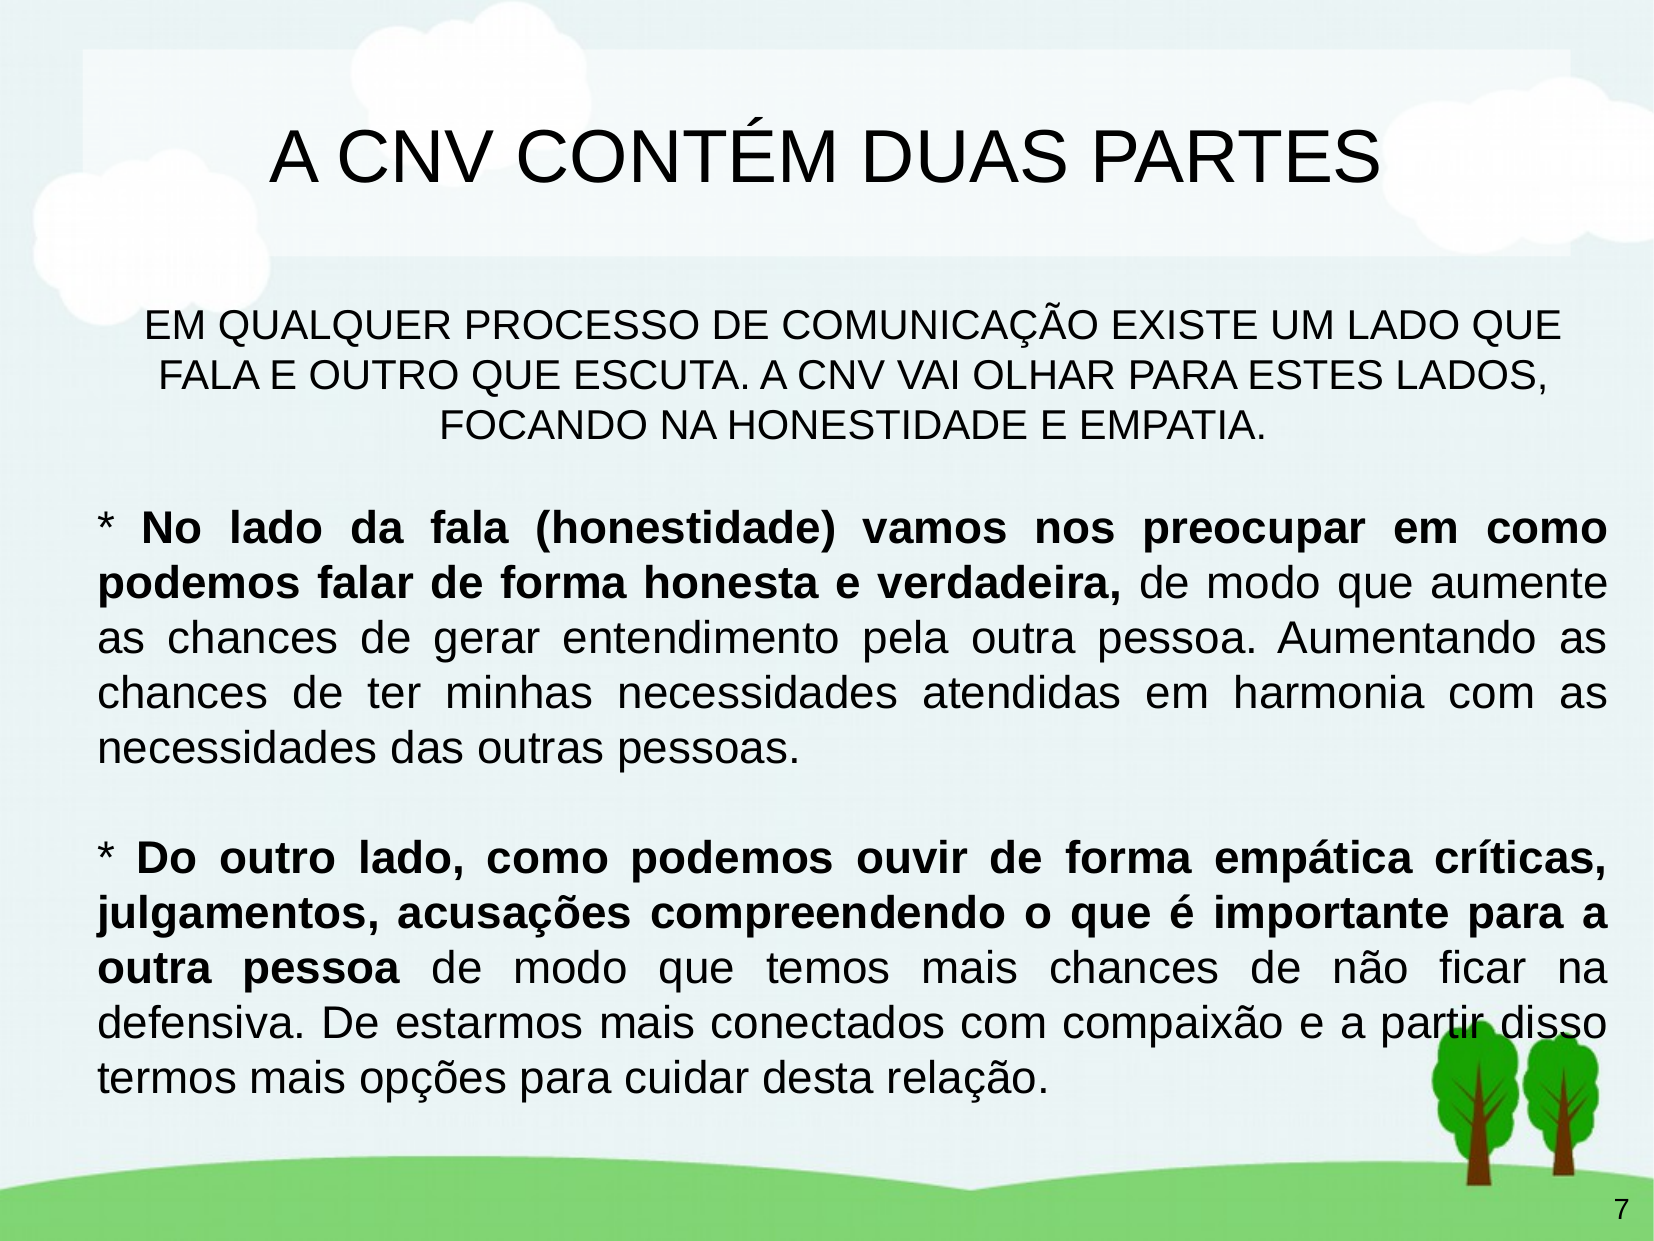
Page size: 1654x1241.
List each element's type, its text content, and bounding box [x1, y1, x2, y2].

picture [0, 0, 1654, 1241]
title A CNV CONTÉM DUAS PARTES [82, 49, 1571, 257]
text_box EM QUALQUER PROCESSO DE COMUNICAÇÃO EXISTE UM LADO QUE FALA E OUTRO QUE ESCUTA. A CNV VAI OLHAR PARA ESTES LADOS, FOCANDO NA HONESTIDADE E EMPATIA. * No lado da fala (honestidade) vamos nos preocupar em como podemos falar de forma honesta e verdadeira, de modo que aumente as chances de gerar entendimento pela outra pessoa. Aumentando as chances de ter minhas necessidades atendidas em harmonia com as necessidades das outras pessoas. * Do outro lado, como podemos ouvir de forma empática críticas, julgamentos, acusações compreendendo o que é importante para a outra pessoa de modo que temos mais chances de não ficar na defensiva. De estarmos mais conectados com compaixão e a partir disso termos mais opções para cuidar desta relação. [82, 290, 1624, 1152]
